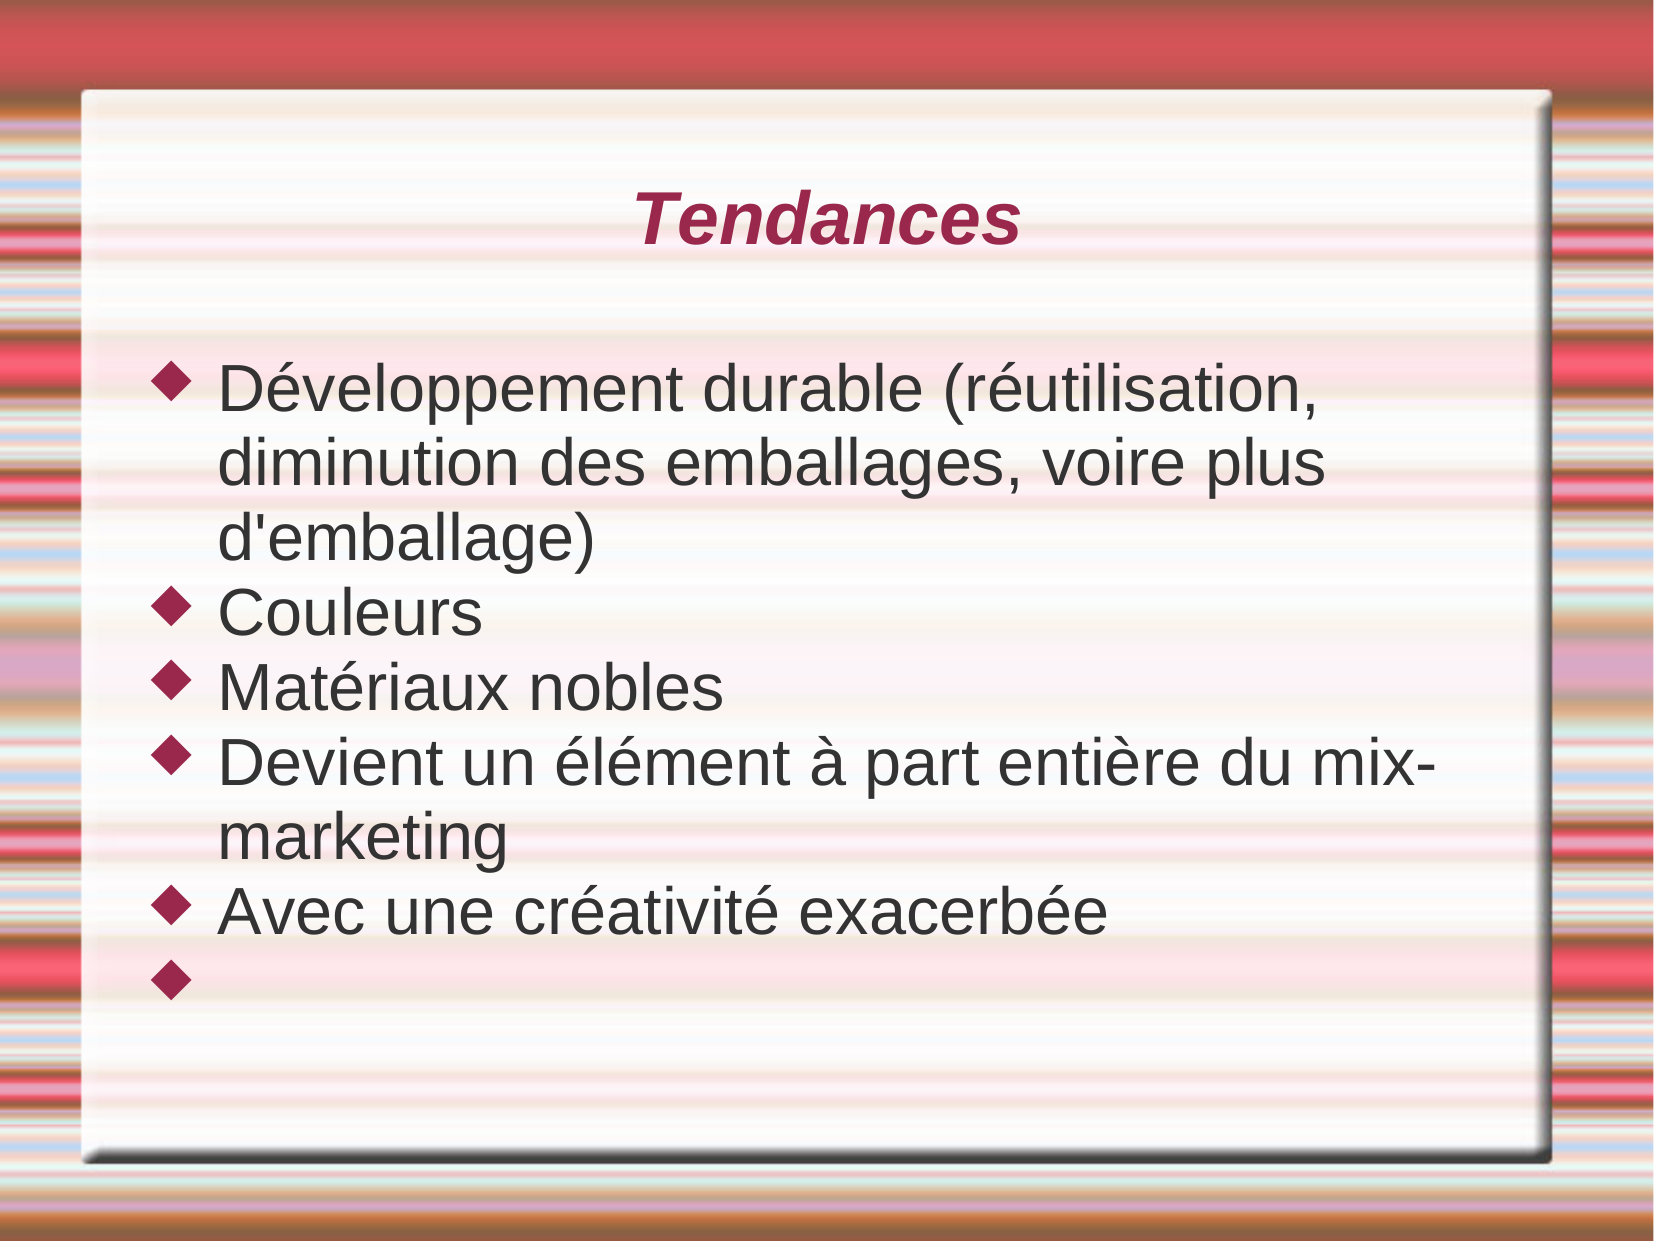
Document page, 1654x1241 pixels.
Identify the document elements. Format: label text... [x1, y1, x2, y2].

picture [0, 0, 1654, 1241]
list Développement durable (réutilisation, diminution des emballages, voire plus d'emballage) Couleurs Matériaux nobles Devient un élément à part entière du mix-marketing Avec une créativité exacerbée [134, 350, 1516, 1132]
title Tendances [121, 114, 1534, 322]
